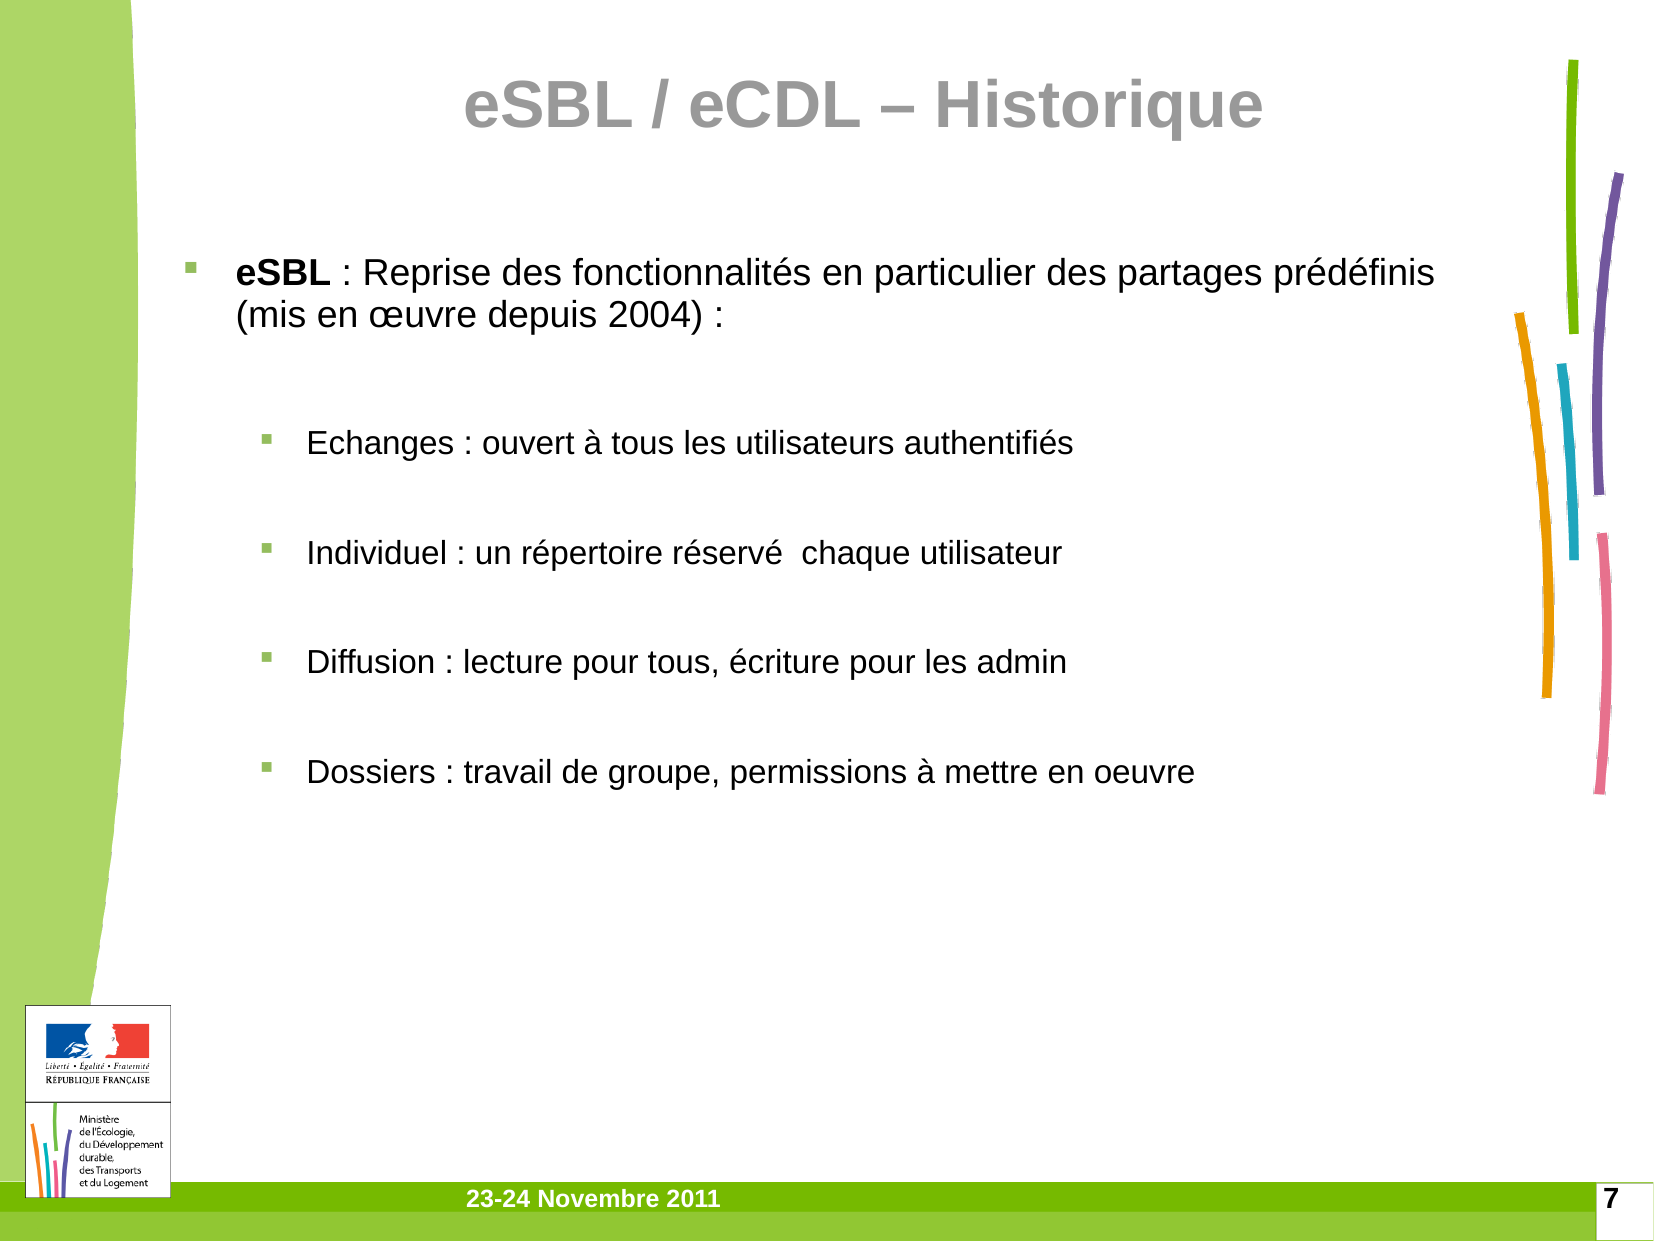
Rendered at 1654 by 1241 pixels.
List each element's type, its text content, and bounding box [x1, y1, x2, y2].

title eSBL / eCDL – Historique [147, 30, 1582, 180]
list eSBL : Reprise des fonctionnalités en particulier des partages prédéfinis (mis en œuvre depuis 2004) : Echanges : ouvert à tous les utilisateurs authentifiés Individuel : un répertoire réservé chaque utilisateur Diffusion : lecture pour tous, écriture pour les admin Dossiers : travail de groupe, permissions à mettre en oeuvre [152, 180, 1483, 1023]
picture [0, 0, 1654, 1241]
